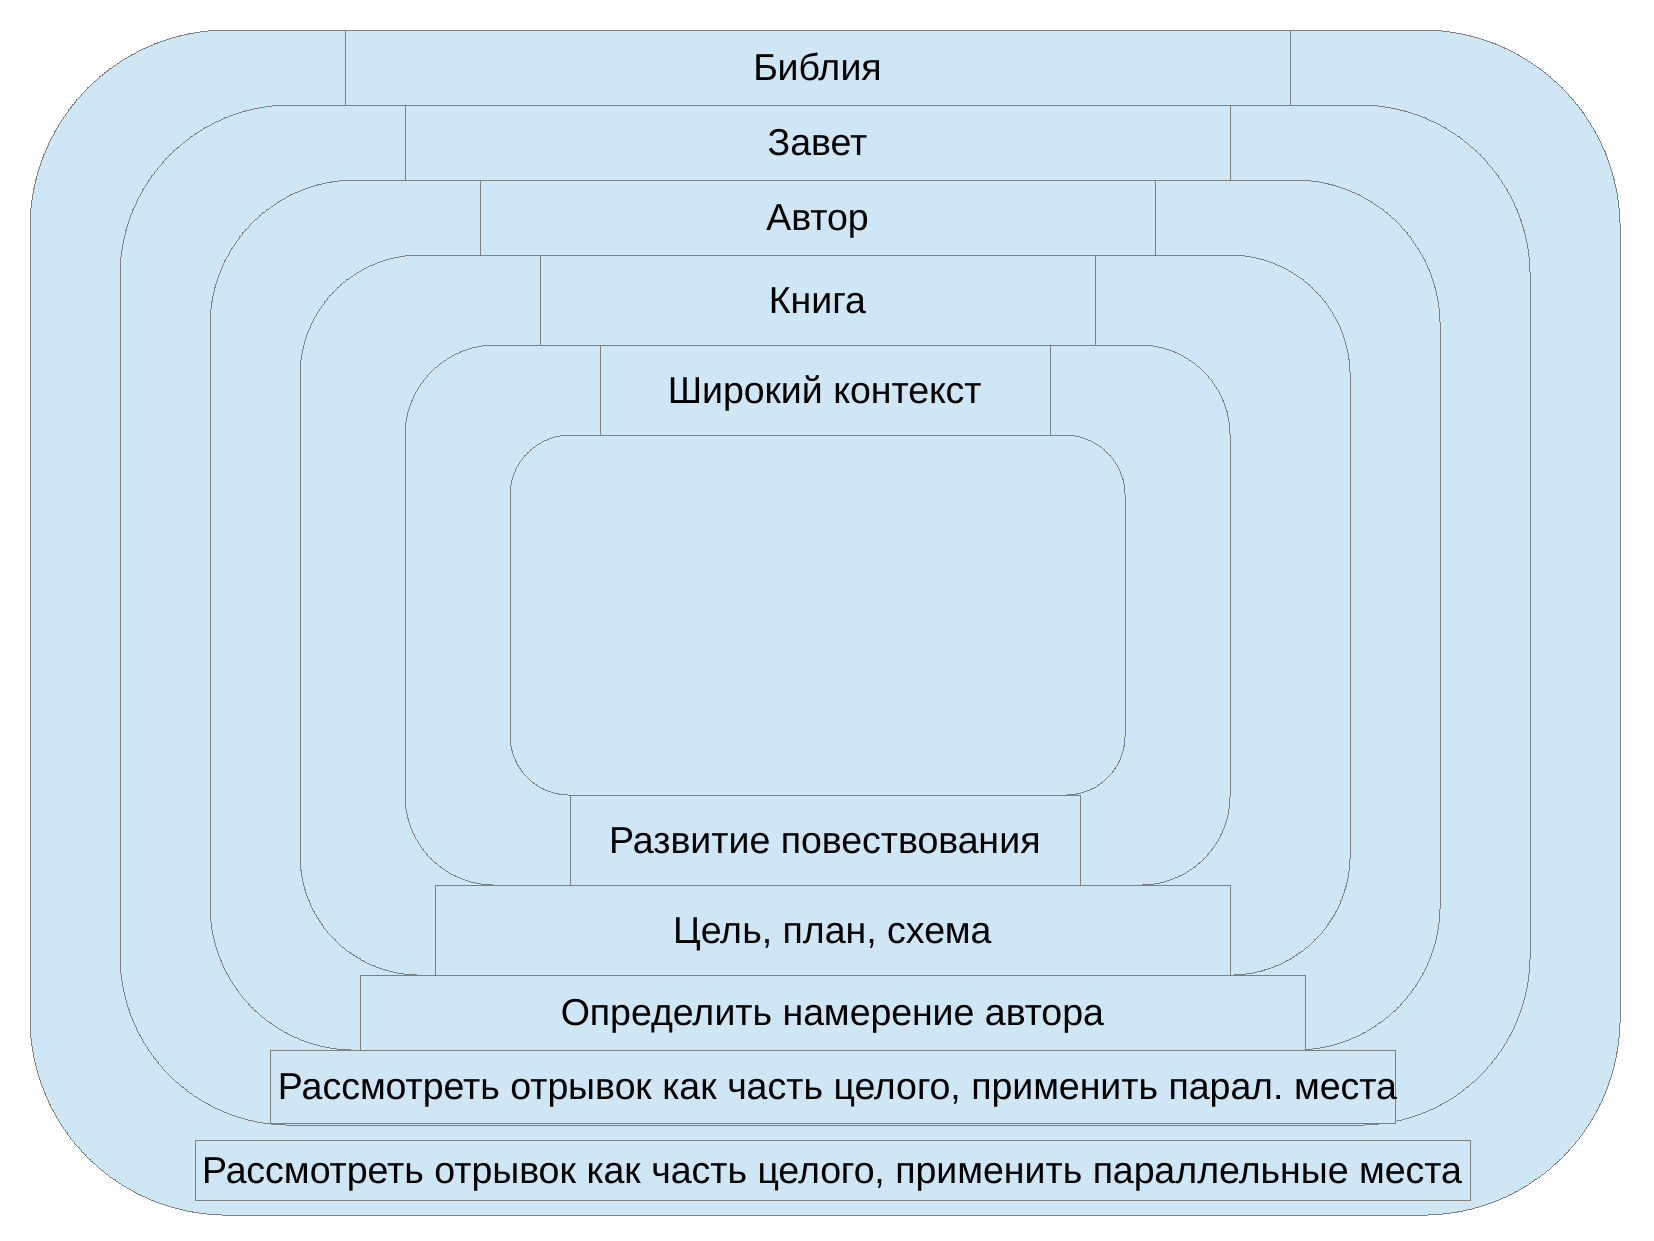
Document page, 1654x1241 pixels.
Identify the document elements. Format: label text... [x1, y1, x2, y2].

text_box Автор [480, 180, 1156, 256]
text_box Определить намерение автора [360, 975, 1306, 1051]
text_box Цель, план, схема [435, 885, 1231, 976]
text_box Развитие повествования [570, 795, 1081, 886]
text_box Рассмотреть отрывок как часть целого, применить параллельные места [195, 1140, 1471, 1201]
text_box [30, 30, 1621, 1216]
text_box Библия [345, 30, 1291, 106]
text_box Рассмотреть отрывок как часть целого, применить парал. места [270, 1050, 1396, 1124]
text_box Широкий контекст [600, 345, 1051, 436]
text_box Завет [405, 105, 1231, 181]
text_box Книга [540, 255, 1096, 346]
